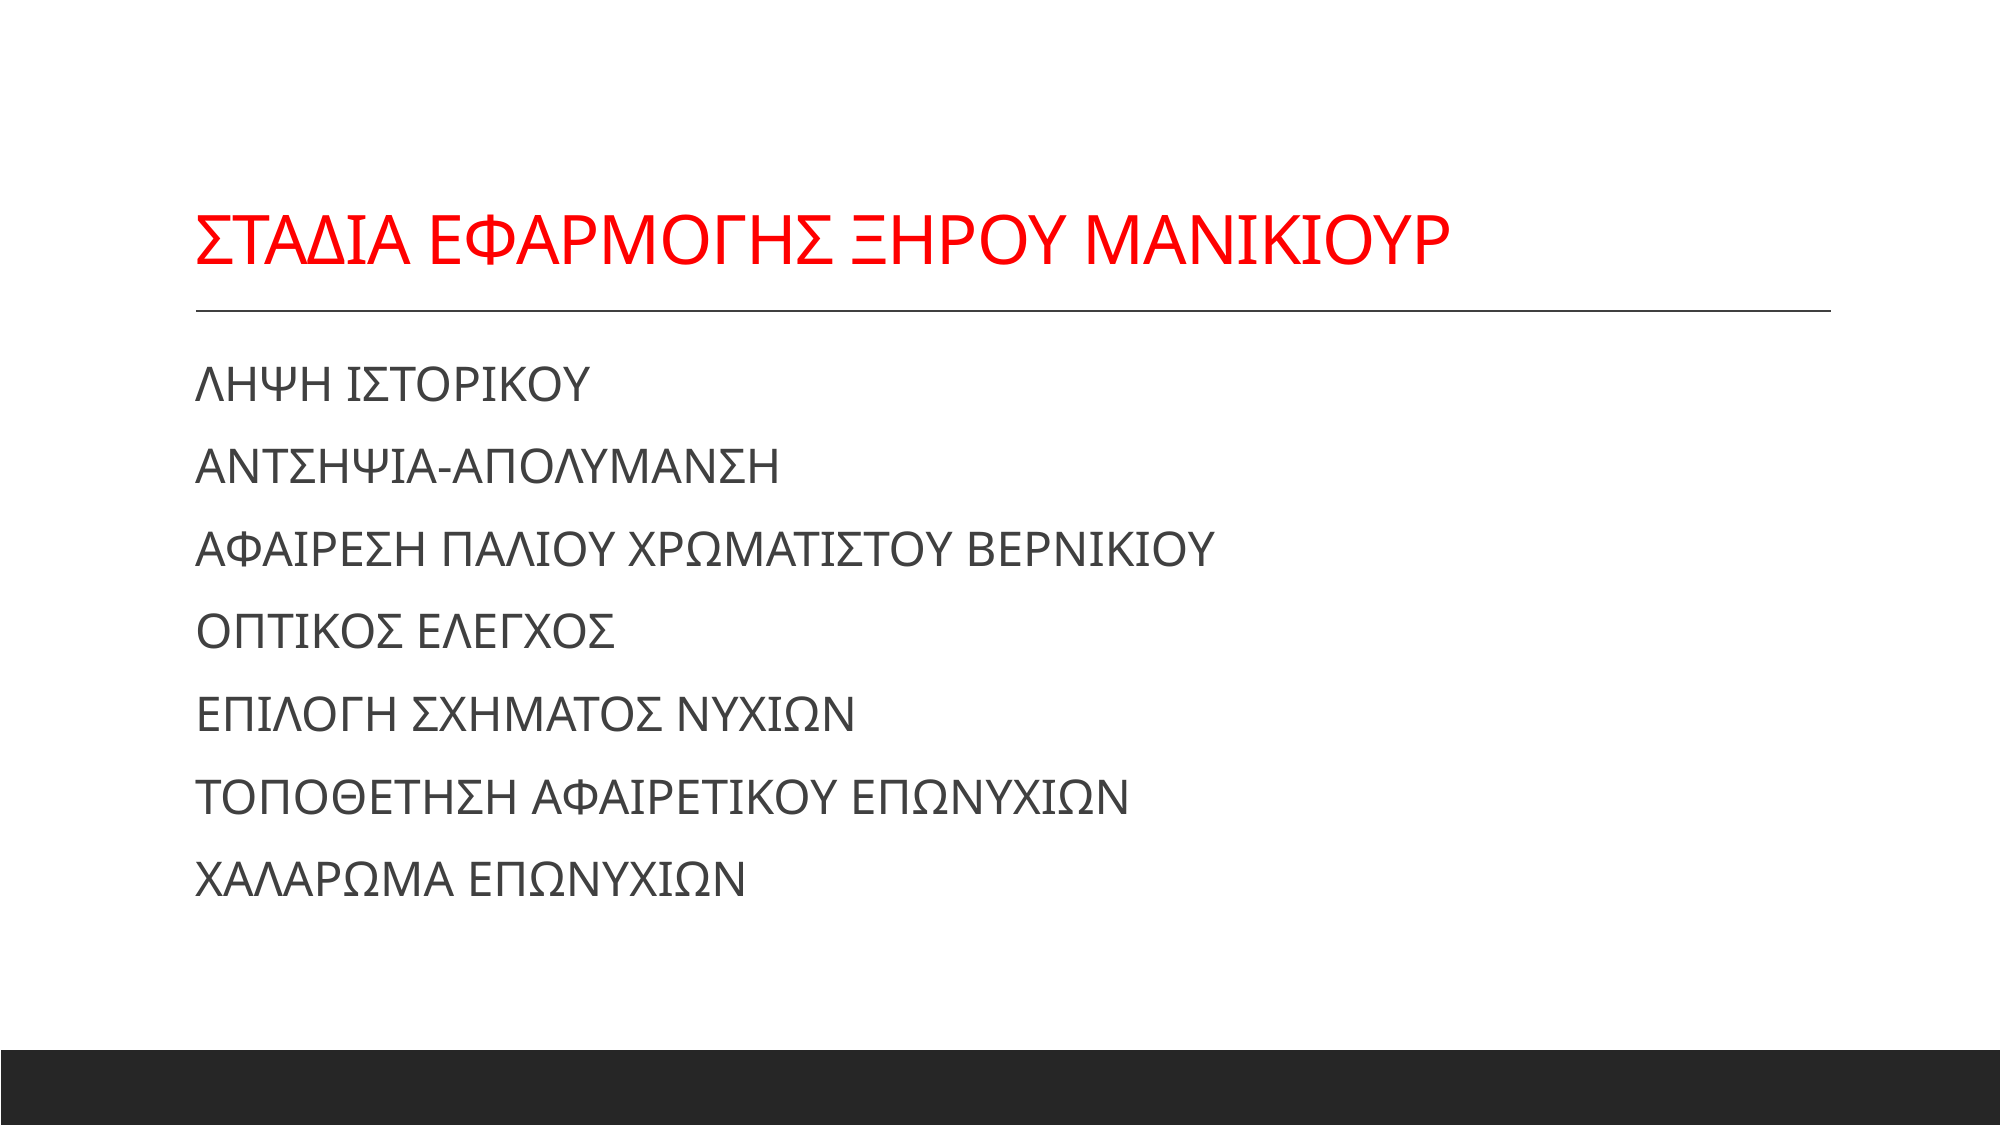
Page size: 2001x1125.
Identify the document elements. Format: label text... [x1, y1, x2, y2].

title ΣΤΑΔΙΑ ΕΦΑΡΜΟΓΗΣ ΞΗΡΟΥ ΜΑΝΙΚΙΟΥΡ [180, 162, 1595, 286]
list ΛΗΨΗ ΙΣΤΟΡΙΚΟΥ ΑΝΤΣΗΨΙΑ-ΑΠΟΛΥΜΑΝΣΗ ΑΦΑΙΡΕΣΗ ΠΑΛΙΟΥ ΧΡΩΜΑΤΙΣΤΟΥ ΒΕΡΝΙΚΙΟΥ ΟΠΤΙΚΟΣ ΕΛΕΓΧΟΣ ΕΠΙΛΟΓΗ ΣΧΗΜΑΤΟΣ ΝΥΧΙΩΝ ΤΟΠΟΘΕΤΗΣΗ ΑΦΑΙΡΕΤΙΚΟΥ ΕΠΩΝΥΧΙΩΝ ΧΑΛΑΡΩΜΑ ΕΠΩΝΥΧΙΩΝ [180, 345, 1831, 963]
